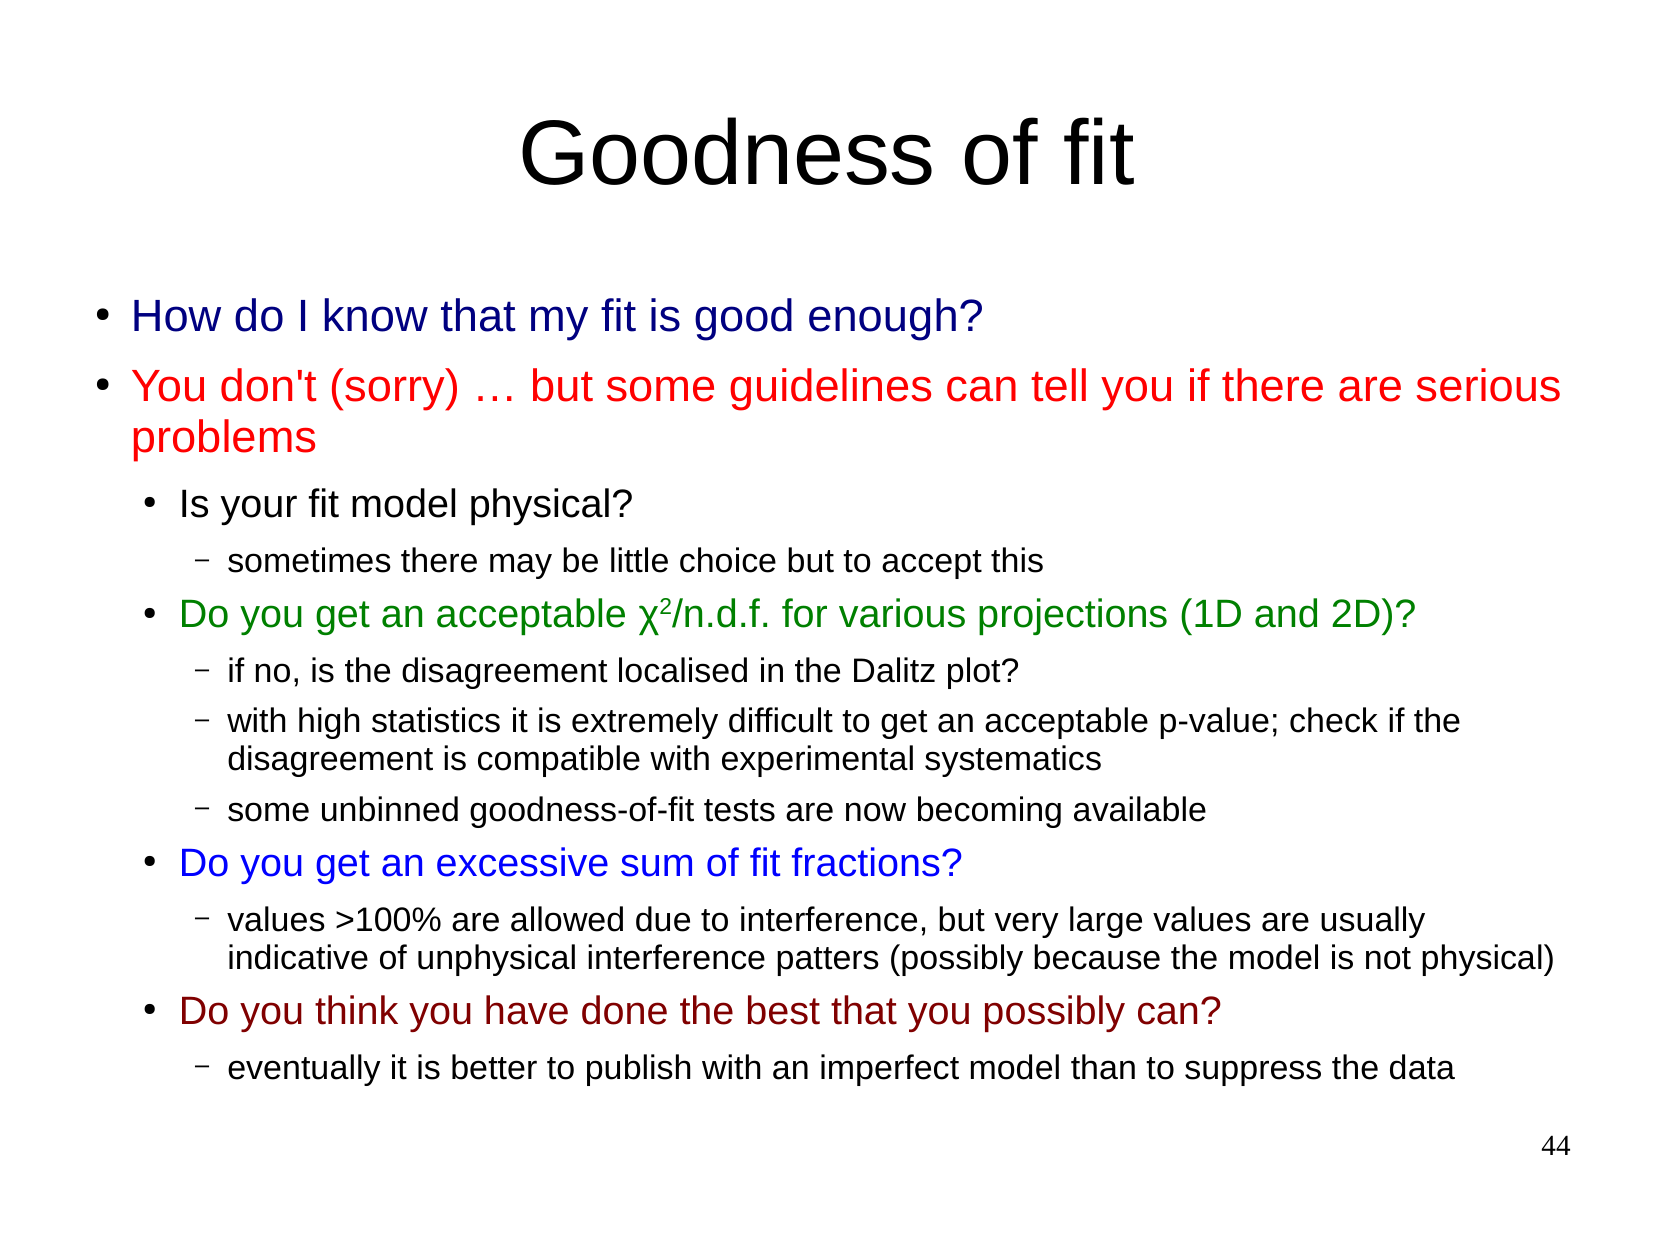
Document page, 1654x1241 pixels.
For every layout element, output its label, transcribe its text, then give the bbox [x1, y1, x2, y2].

title Goodness of fit [82, 56, 1571, 250]
list How do I know that my fit is good enough? You don't (sorry) … but some guidelines can tell you if there are serious problems Is your fit model physical? sometimes there may be little choice but to accept this Do you get an acceptable χ2/n.d.f. for various projections (1D and 2D)? if no, is the disagreement localised in the Dalitz plot? with high statistics it is extremely difficult to get an acceptable p-value; check if the disagreement is compatible with experimental systematics some unbinned goodness-of-fit tests are now becoming available Do you get an excessive sum of fit fractions? values >100% are allowed due to interference, but very large values are usually indicative of unphysical interference patters (possibly because the model is not physical) Do you think you have done the best that you possibly can? eventually it is better to publish with an imperfect model than to suppress the data [82, 290, 1571, 1109]
